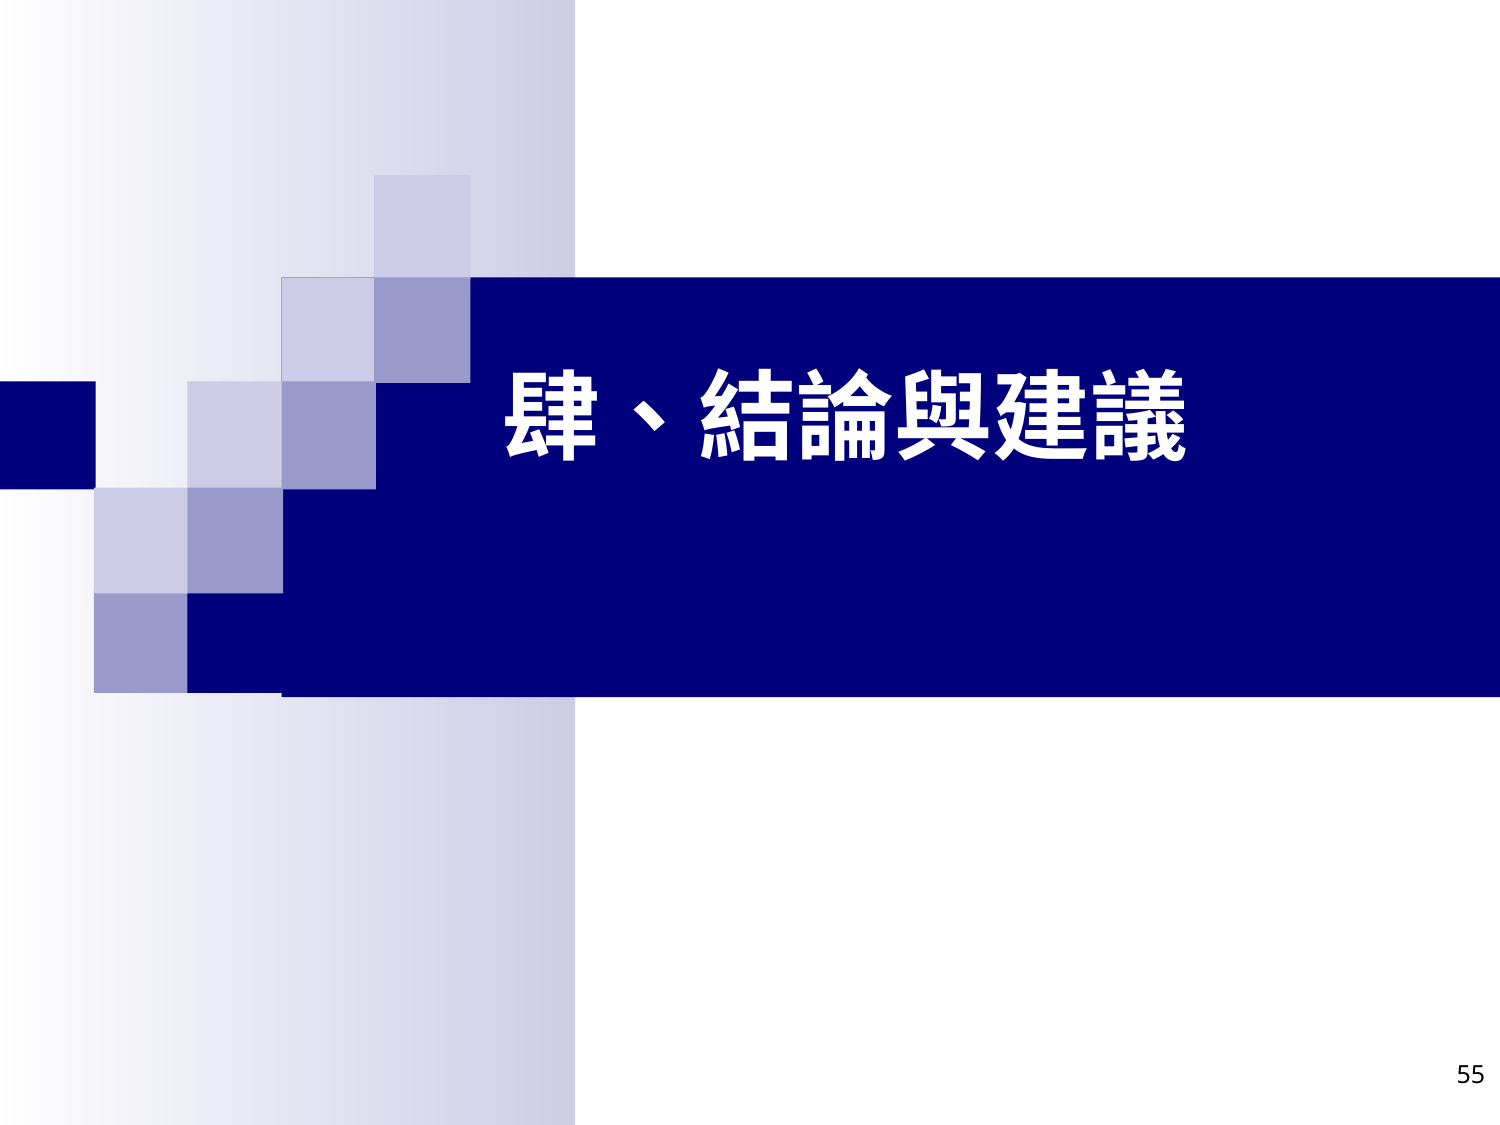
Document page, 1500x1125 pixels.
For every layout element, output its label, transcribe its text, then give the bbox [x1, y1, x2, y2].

text_box <number> [1149, 1025, 1500, 1101]
title 肆、結論與建議 [487, 299, 1476, 663]
